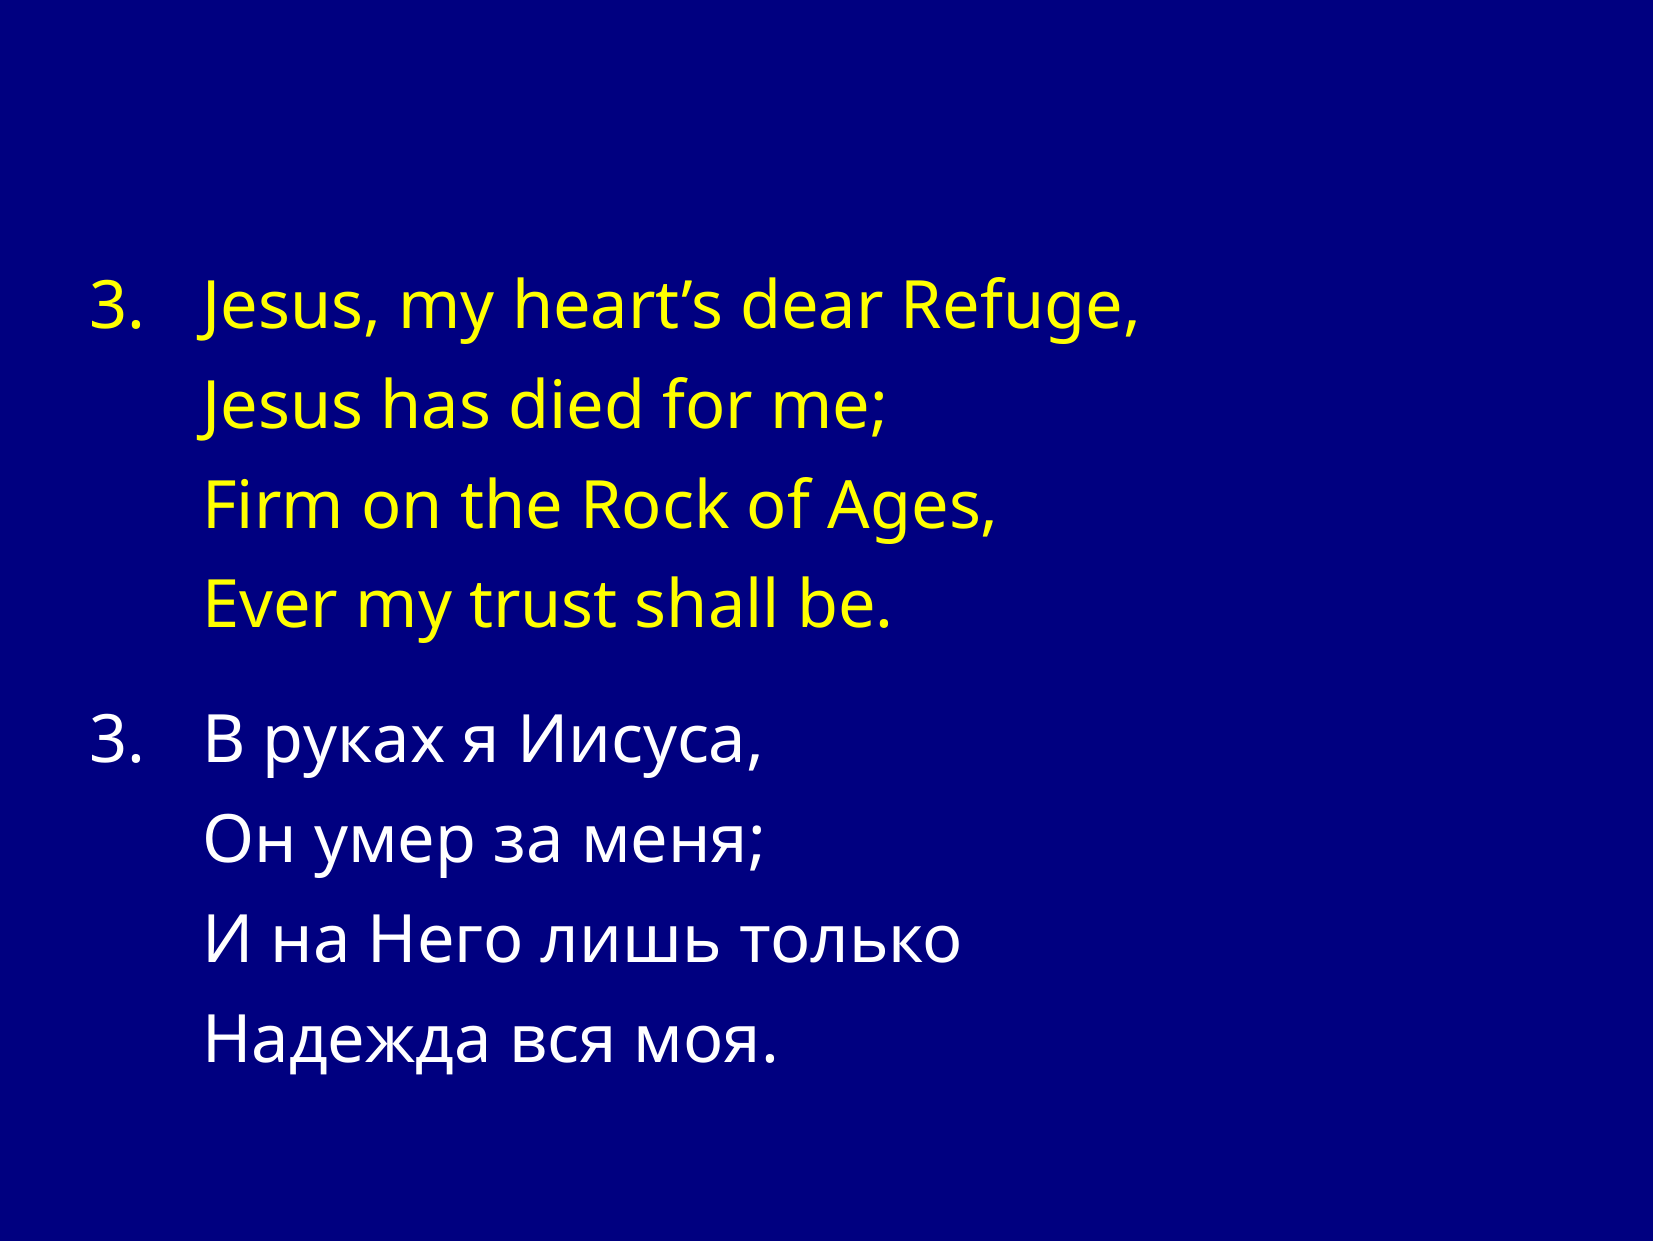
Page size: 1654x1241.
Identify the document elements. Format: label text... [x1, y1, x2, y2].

text_box 3. В руках я Иисуса, Он умер за меня; И на Него лишь только Надежда вся моя. [75, 675, 1576, 1163]
text_box 3. Jesus, my heart’s dear Refuge, Jesus has died for me; Firm on the Rock of Ages, Ever my trust shall be. [75, 150, 1576, 638]
